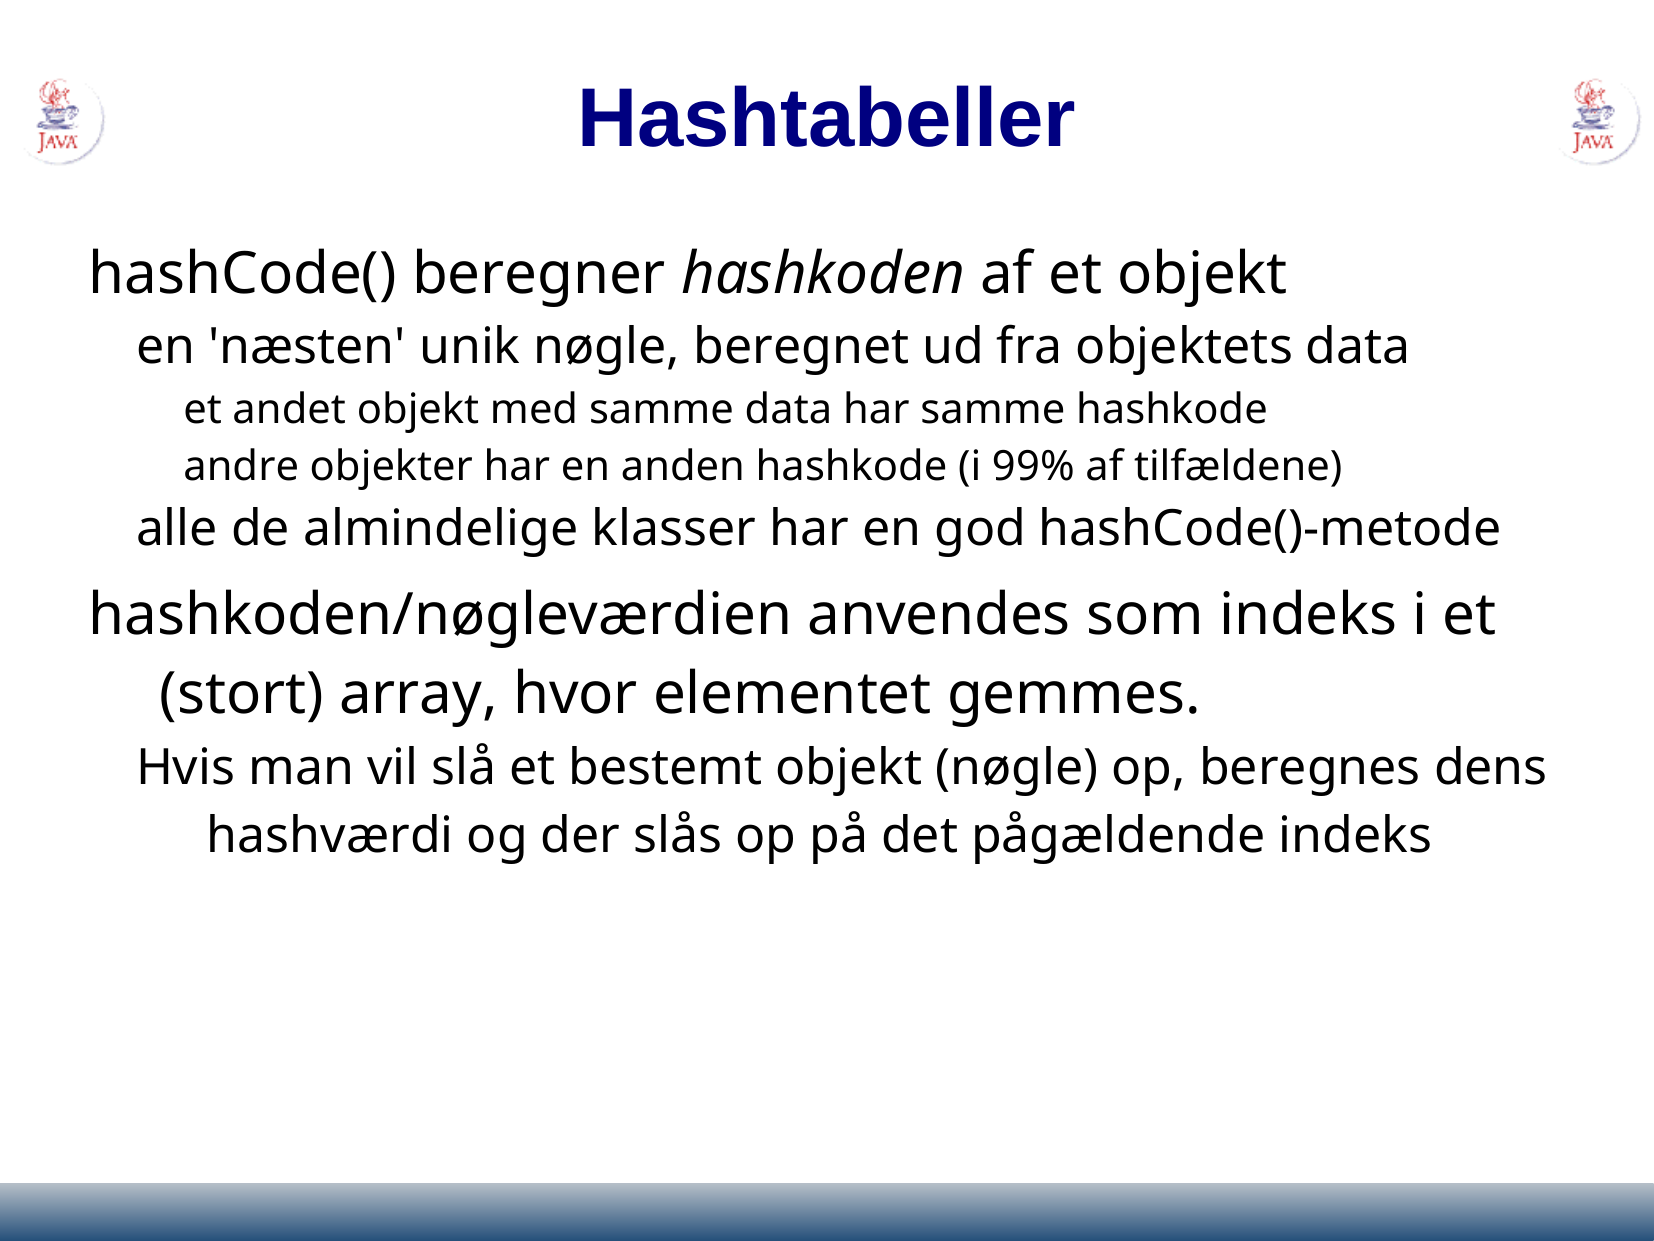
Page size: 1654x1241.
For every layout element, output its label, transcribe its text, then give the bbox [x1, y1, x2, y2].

title Hashtabeller [105, 14, 1549, 222]
picture [1549, 71, 1645, 169]
picture [10, 71, 105, 169]
list hashCode() beregner hashkoden af et objekt en 'næsten' unik nøgle, beregnet ud fra objektets data et andet objekt med samme data har samme hashkode andre objekter har en anden hashkode (i 99% af tilfældene) alle de almindelige klasser har en god hashCode()-metode hashkoden/nøgleværdien anvendes som indeks i et (stort) array, hvor elementet gemmes. Hvis man vil slå et bestemt objekt (nøgle) op, beregnes dens hashværdi og der slås op på det pågældende indeks [76, 230, 1573, 1183]
